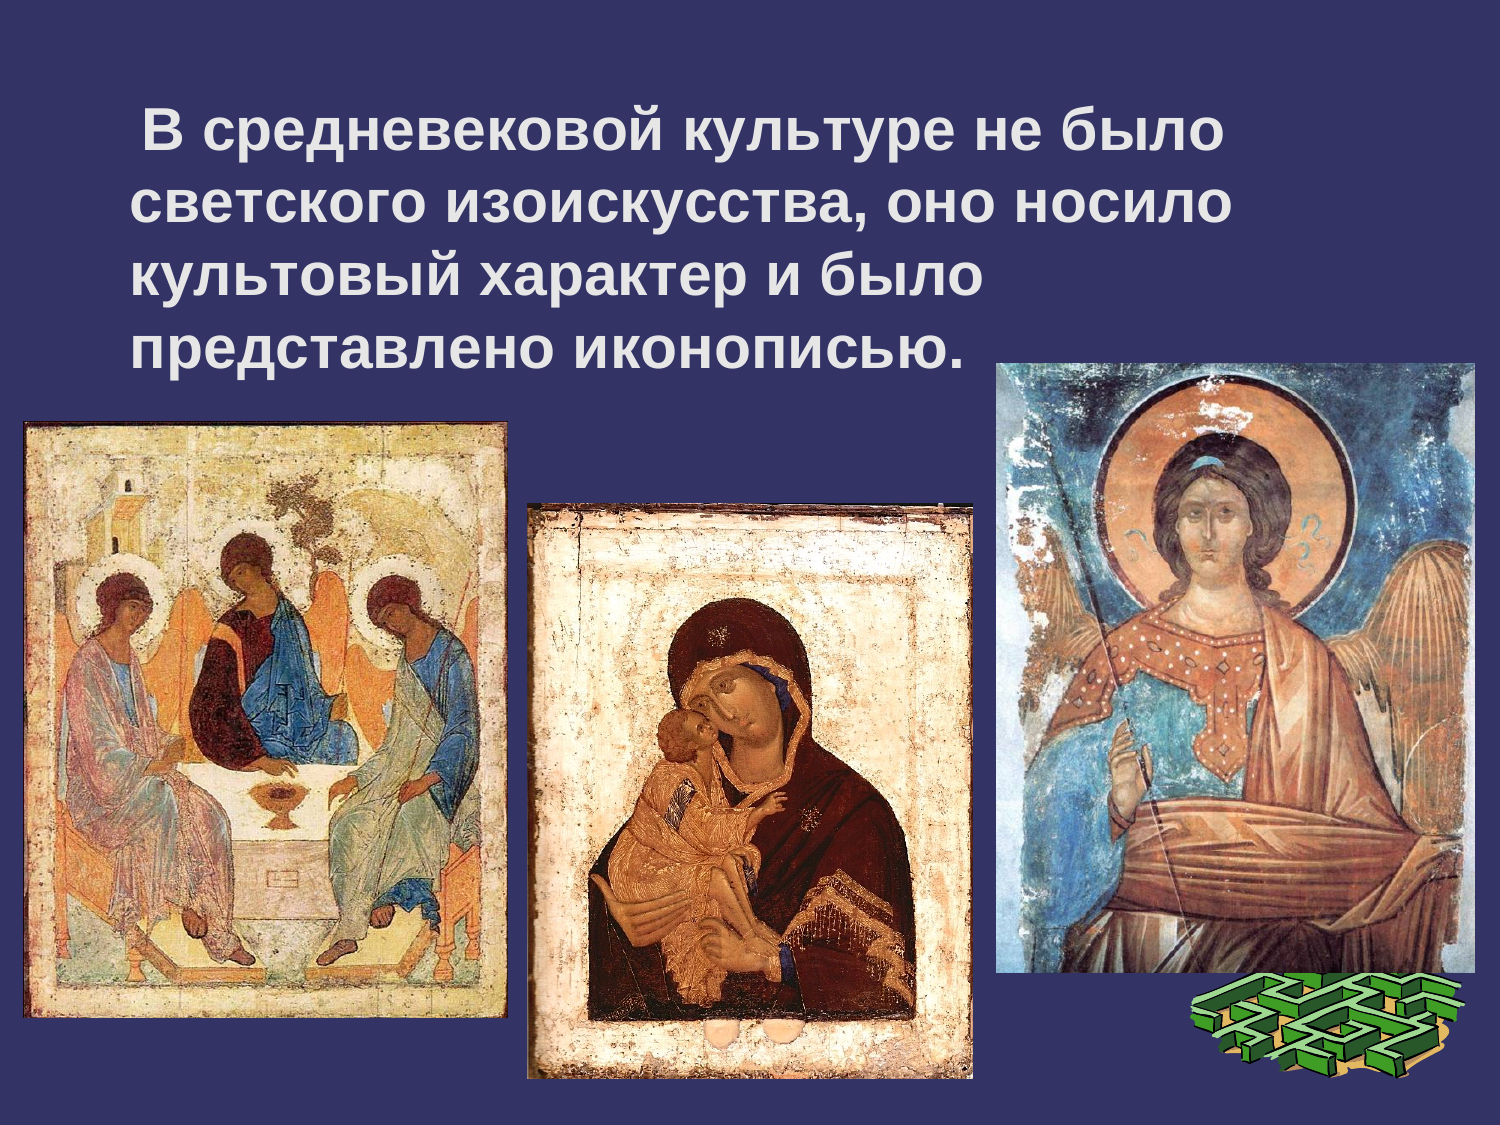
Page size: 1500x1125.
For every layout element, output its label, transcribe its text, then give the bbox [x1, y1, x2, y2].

list В средневековой культуре не было светского изоискусства, оно носило культовый характер и было представлено иконописью. [58, 81, 1409, 434]
picture [996, 363, 1475, 973]
picture [527, 503, 973, 1079]
picture [23, 421, 508, 1018]
